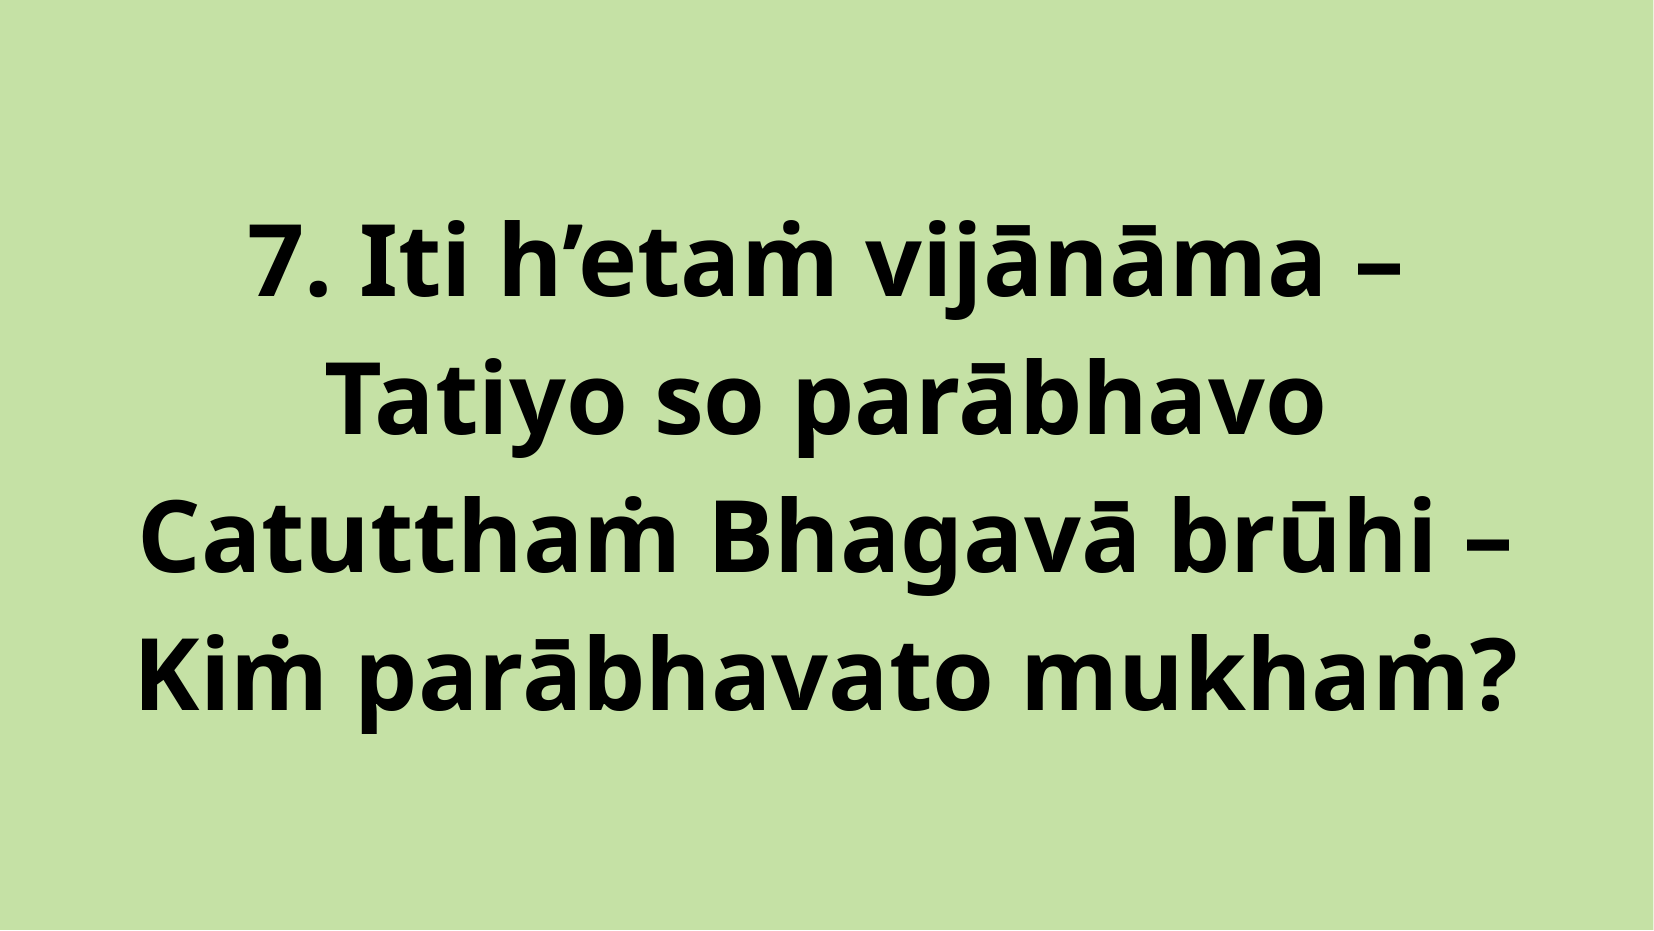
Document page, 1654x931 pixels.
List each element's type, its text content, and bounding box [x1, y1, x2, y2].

subtitle 7. Iti h’etaṁ vijānāma – Tatiyo so parābhavo Catutthaṁ Bhagavā brūhi – Kiṁ parābhavato mukhaṁ? [82, 0, 1571, 931]
